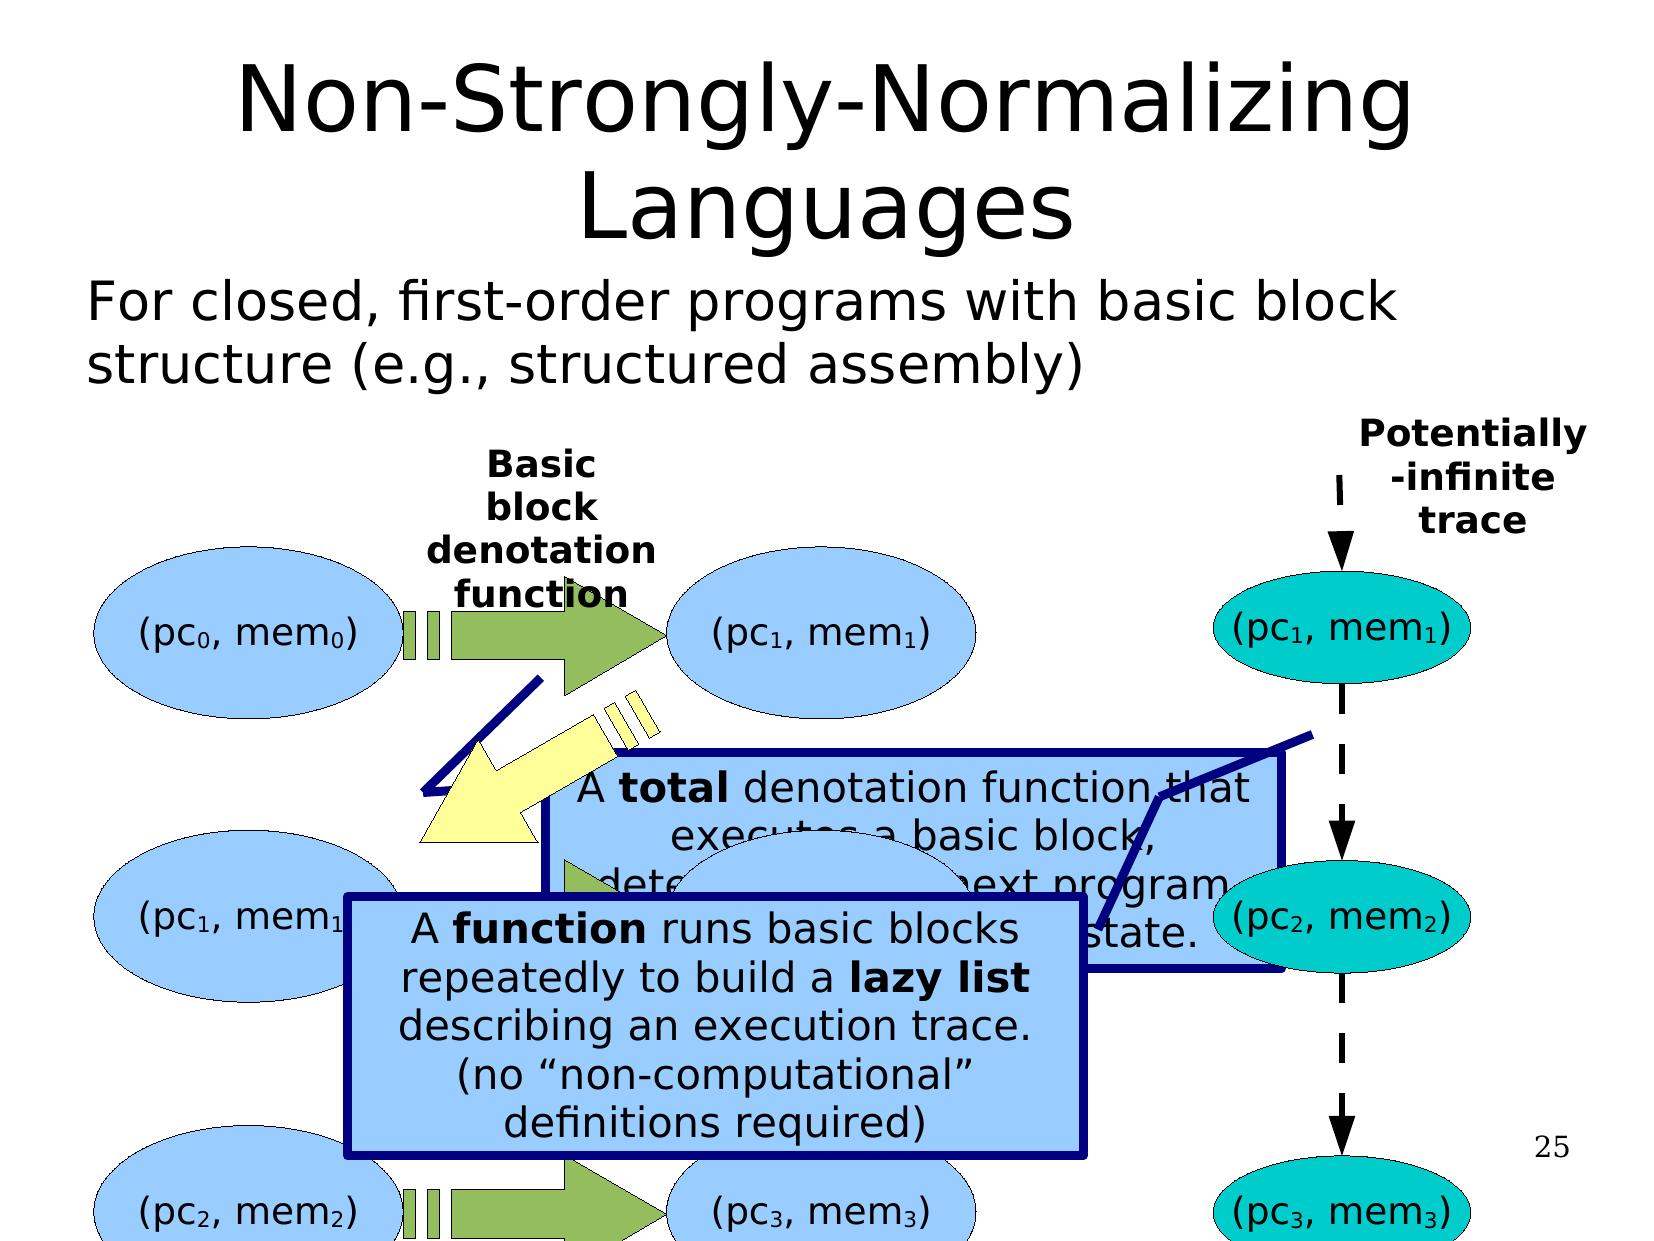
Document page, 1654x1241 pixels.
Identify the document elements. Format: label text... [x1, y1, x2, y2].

text_box A total denotation function that executes a basic block, determining the next program counter and memory state. [1083, 752, 1281, 969]
text_box (pc1, mem1) [93, 830, 400, 1003]
text_box (pc0, mem0) [93, 546, 403, 719]
text_box [403, 611, 416, 660]
text_box [451, 1156, 667, 1241]
text_box Basic block denotation function [410, 434, 673, 581]
text_box [427, 1189, 440, 1239]
text_box [625, 690, 661, 739]
text_box (pc2, mem2) [1213, 860, 1471, 974]
text_box (pc1, mem1) [666, 546, 977, 719]
text_box (pc2, mem2) [93, 1125, 403, 1241]
text_box [451, 581, 667, 696]
text_box [403, 1189, 416, 1239]
text_box Potentially-infinite trace [1342, 404, 1604, 551]
text_box [427, 611, 440, 660]
text_box For closed, first-order programs with basic block structure (e.g., structured assembly) [71, 263, 1535, 405]
text_box A total denotation function that executes a basic block, determining the next program counter and memory state. [546, 752, 1266, 927]
text_box A function runs basic blocks repeatedly to build a lazy list describing an execution trace. (no “non-computational” definitions required) [348, 897, 1083, 1156]
text_box [451, 859, 629, 897]
text_box (pc1, mem1) [1213, 571, 1471, 684]
text_box (pc3, mem3) [666, 1156, 977, 1241]
title Non-Strongly-Normalizing Languages [82, 45, 1571, 261]
text_box [604, 702, 639, 751]
text_box (pc2, mem2) [670, 830, 973, 897]
text_box [419, 714, 618, 843]
text_box (pc3, mem3) [1213, 1155, 1471, 1241]
text_box [584, 591, 593, 603]
